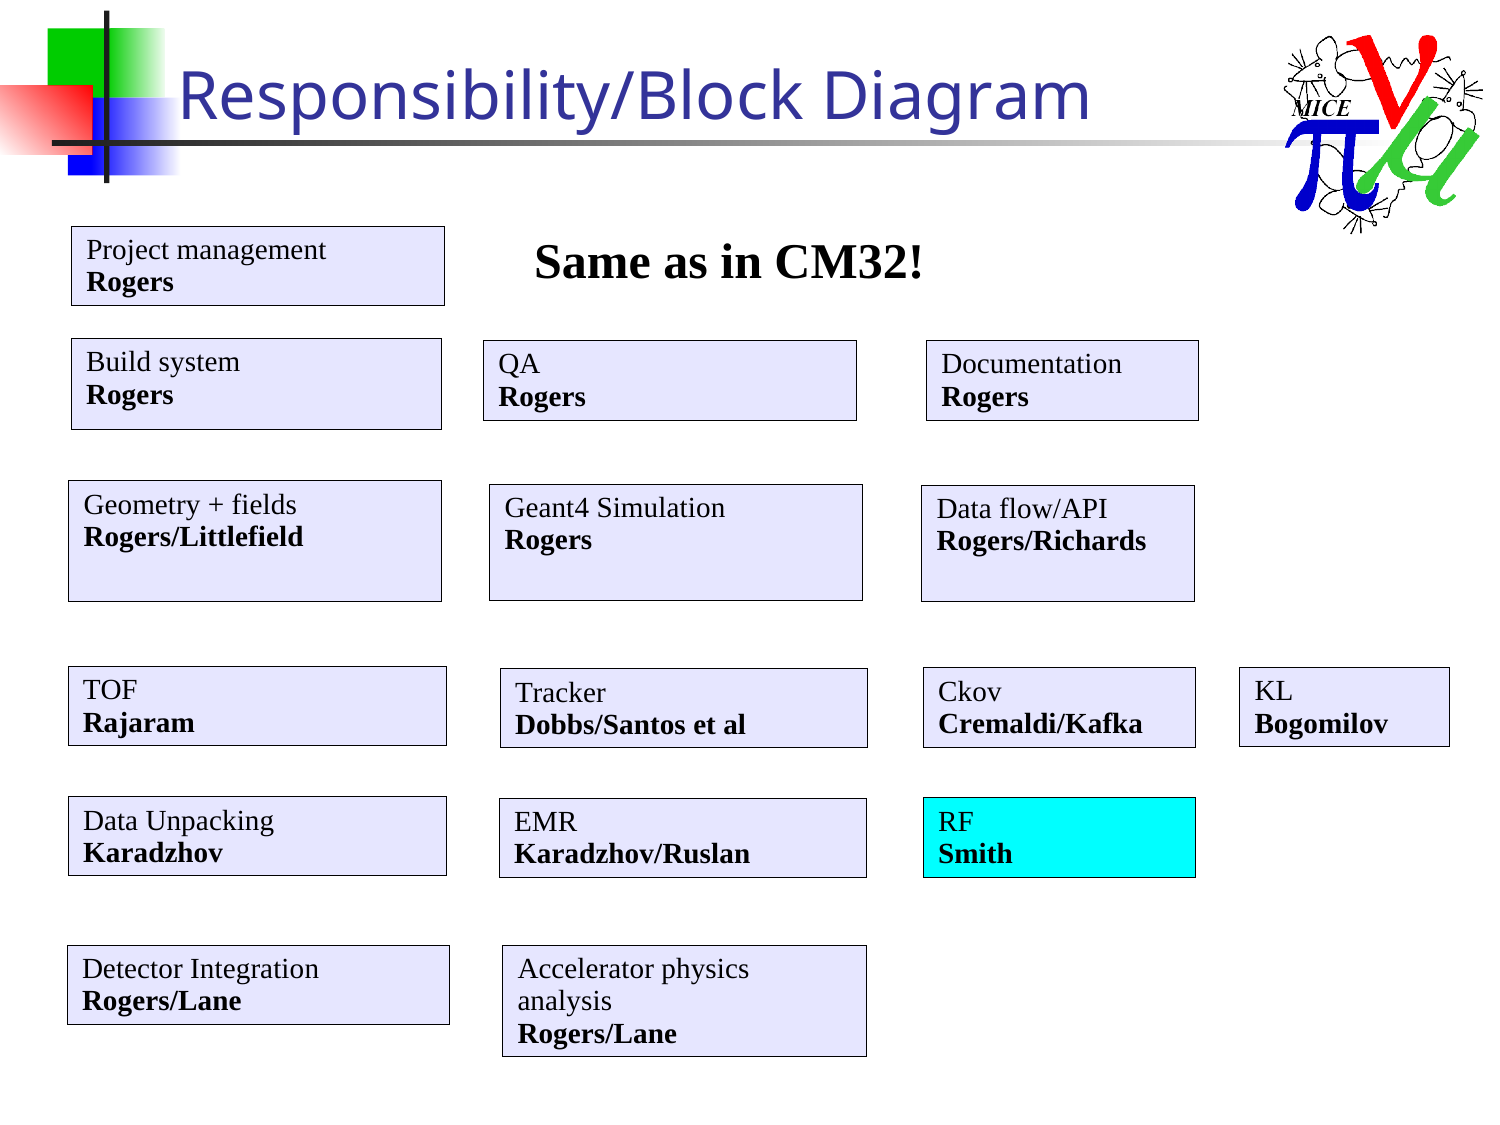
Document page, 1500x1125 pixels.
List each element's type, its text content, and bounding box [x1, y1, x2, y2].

text_box Same as in CM32! [519, 226, 940, 297]
text_box Geometry + fields Rogers/Littlefield [68, 480, 442, 602]
text_box KL Bogomilov [1239, 667, 1450, 747]
text_box Tracker Dobbs/Santos et al [500, 668, 868, 748]
text_box Data Unpacking Karadzhov [68, 796, 447, 876]
text_box Build system Rogers [71, 338, 442, 430]
text_box Ckov Cremaldi/Kafka [923, 667, 1196, 748]
text_box Detector Integration Rogers/Lane [67, 945, 450, 1025]
text_box Project management Rogers [71, 226, 445, 306]
title Responsibility/Block Diagram [162, 0, 1441, 188]
text_box Documentation Rogers [926, 340, 1199, 421]
text_box Accelerator physics analysis Rogers/Lane [502, 945, 867, 1057]
picture [1264, 5, 1500, 251]
text_box RF Smith [923, 797, 1196, 878]
text_box QA Rogers [483, 340, 857, 421]
text_box Geant4 Simulation Rogers [489, 484, 863, 601]
text_box TOF Rajaram [68, 666, 447, 746]
text_box Data flow/API Rogers/Richards [921, 485, 1195, 602]
text_box EMR Karadzhov/Ruslan [499, 798, 867, 878]
